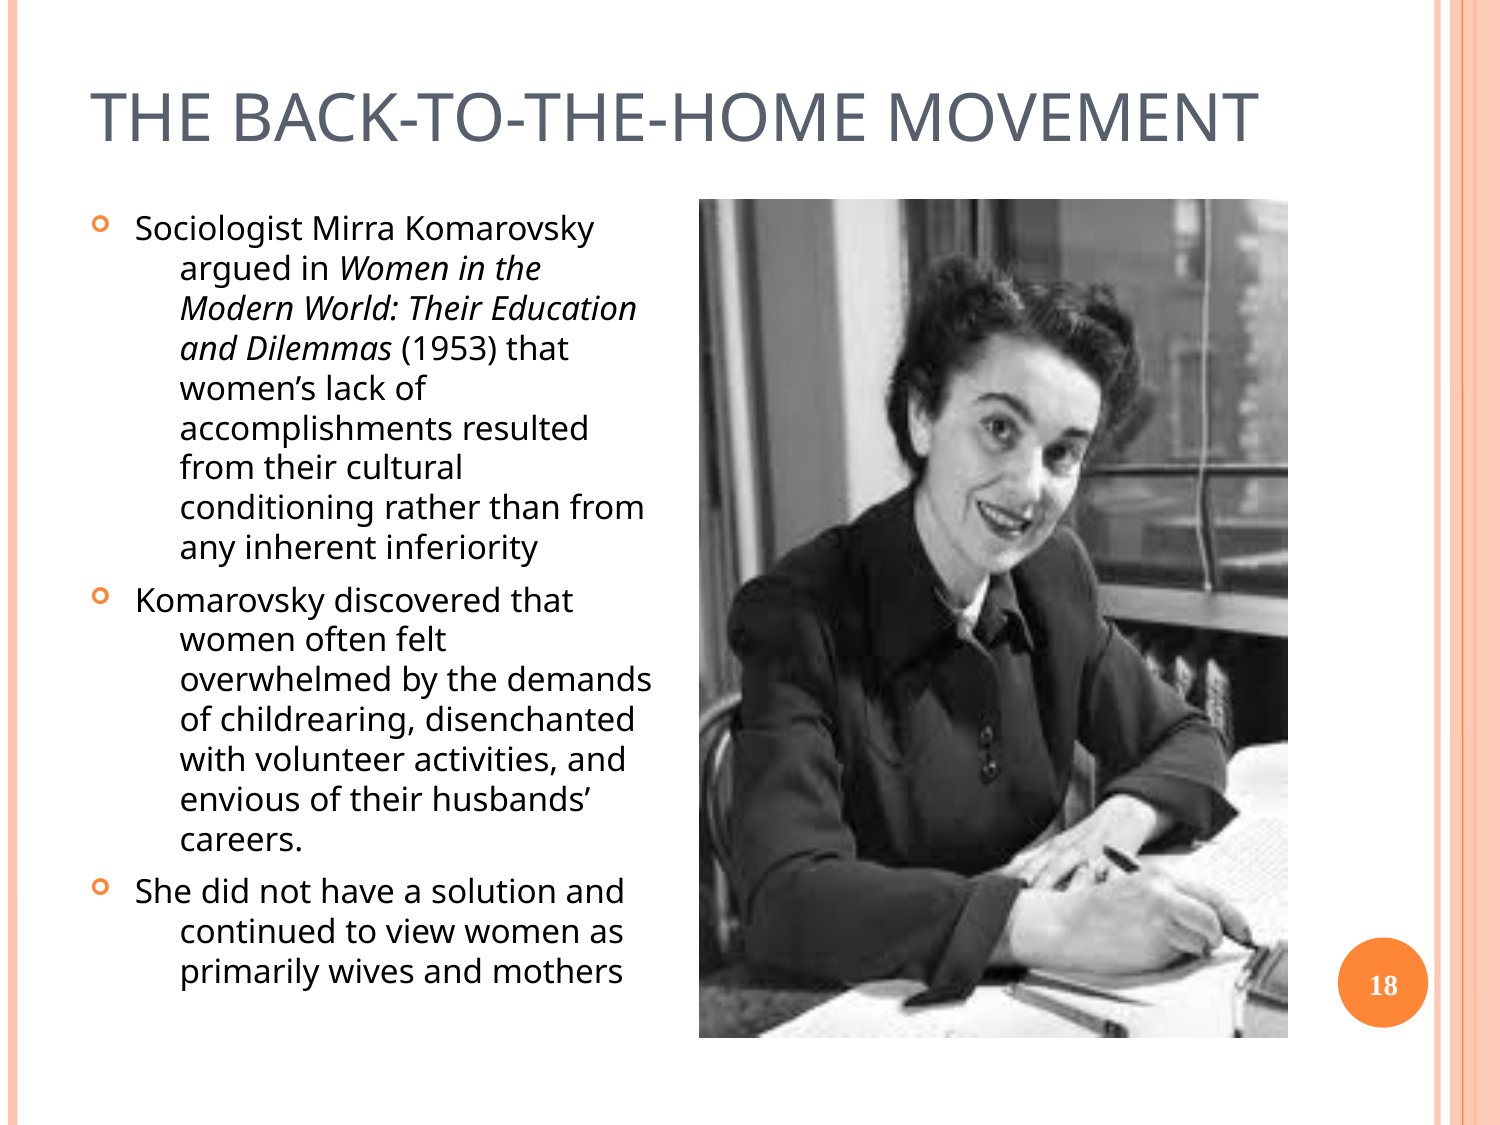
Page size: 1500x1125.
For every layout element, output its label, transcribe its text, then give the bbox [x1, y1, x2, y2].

picture [699, 200, 1288, 1038]
text_box [1333, 940, 1434, 1027]
title The Back-to-the-Home Movement [75, 45, 1300, 163]
list Sociologist Mirra Komarovsky argued in Women in the Modern World: Their Education and Dilemmas (1953) that women’s lack of accomplishments resulted from their cultural conditioning rather than from any inherent inferiority Komarovsky discovered that women often felt overwhelmed by the demands of childrearing, disenchanted with volunteer activities, and envious of their husbands’ careers. She did not have a solution and continued to view women as primarily wives and mothers [75, 200, 676, 1013]
